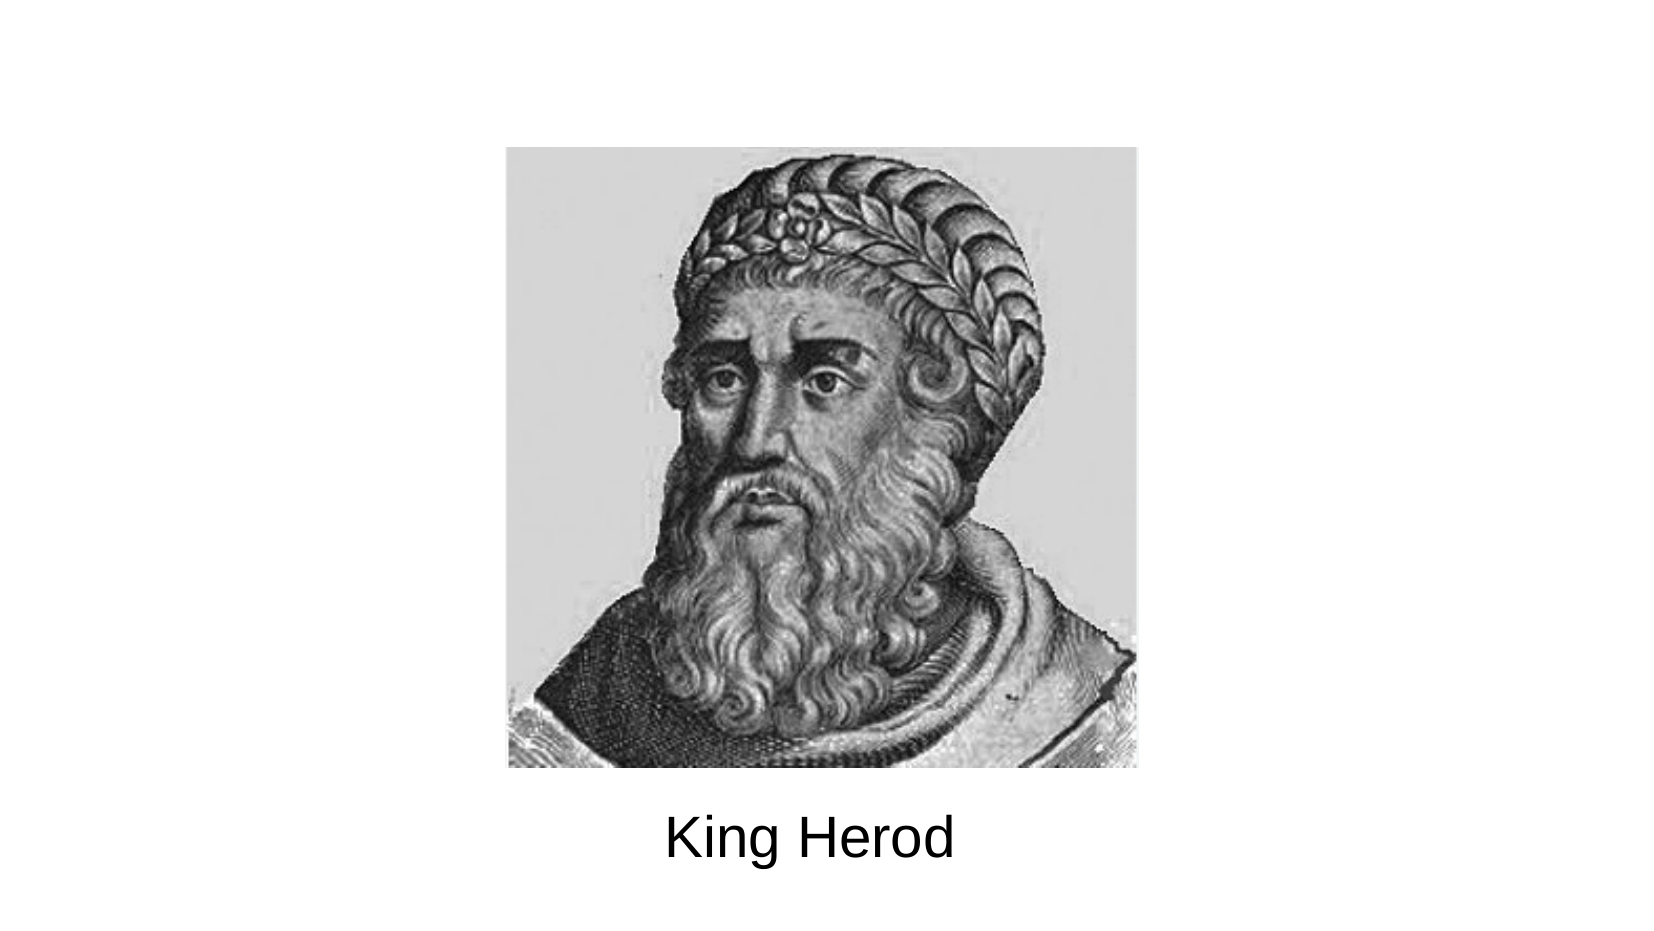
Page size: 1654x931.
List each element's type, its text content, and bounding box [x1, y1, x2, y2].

text_box King Herod [649, 797, 971, 878]
picture [505, 147, 1139, 768]
